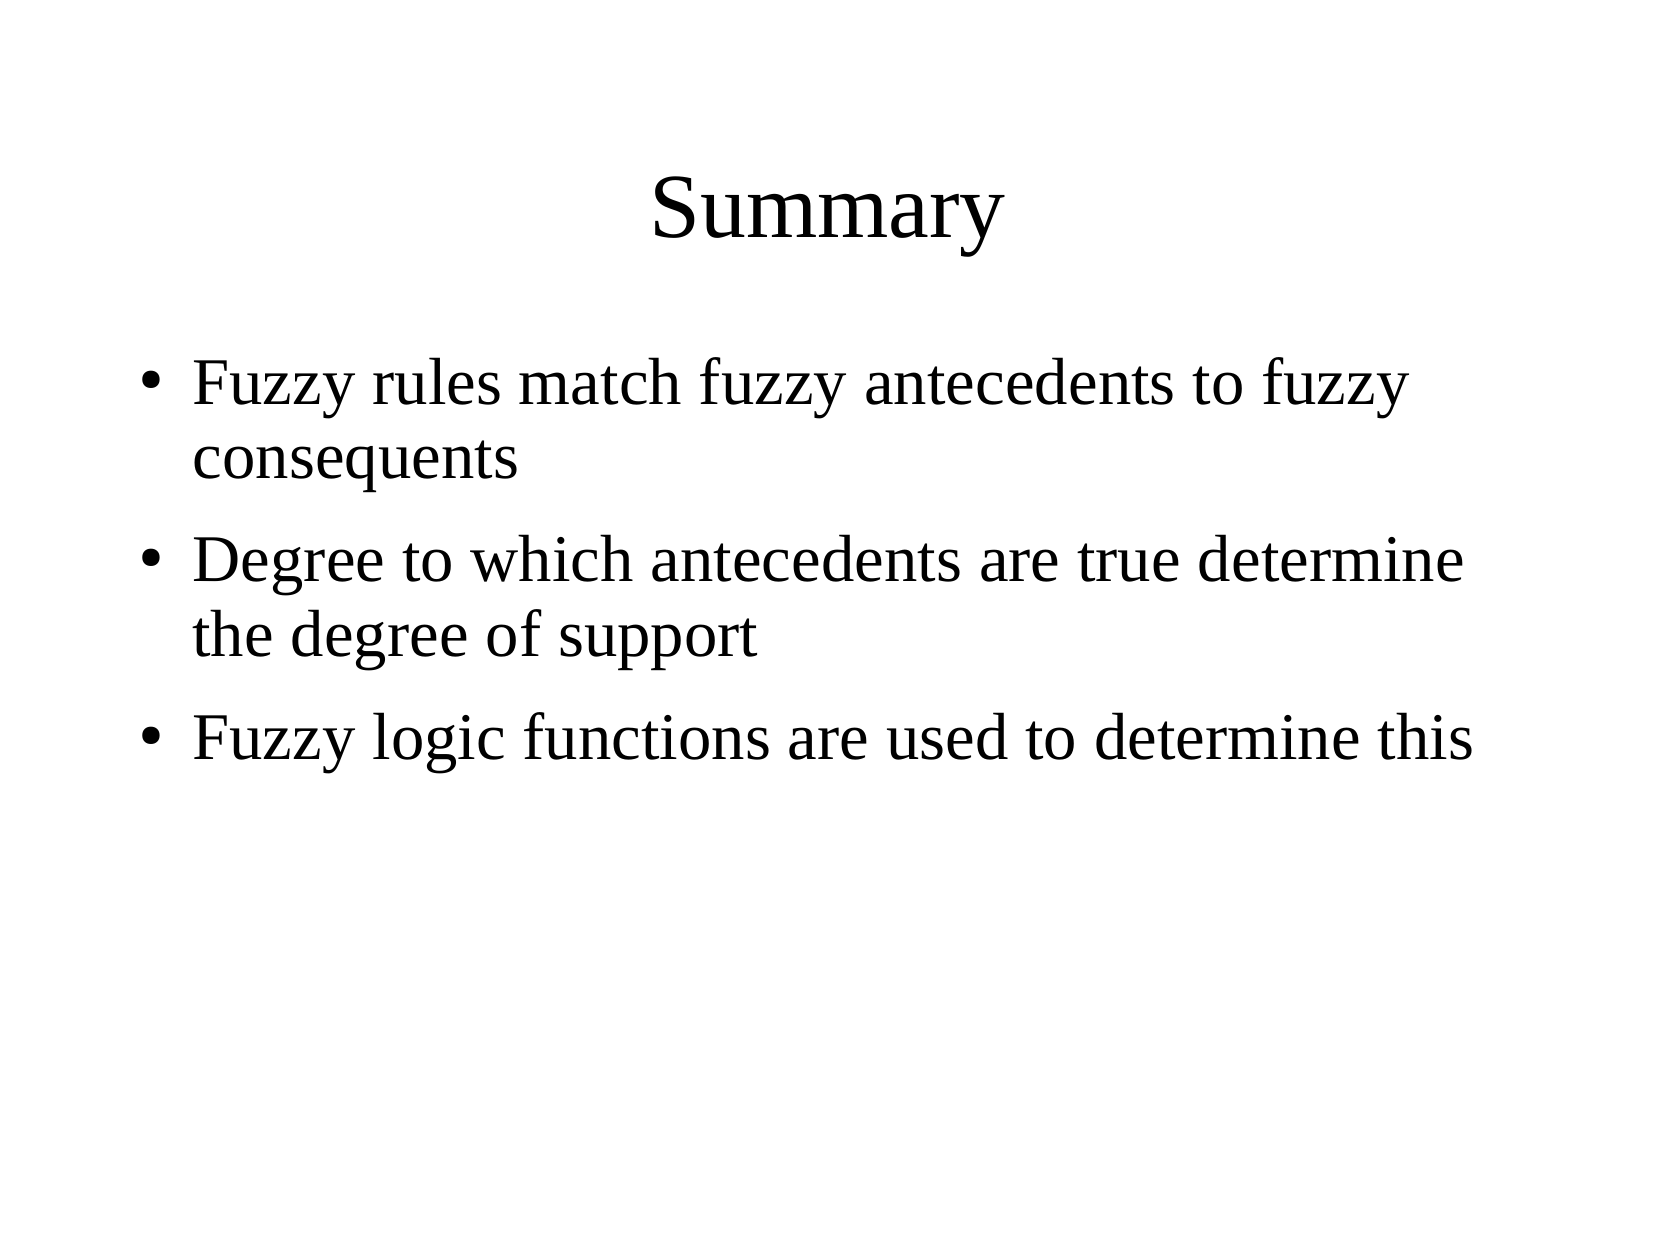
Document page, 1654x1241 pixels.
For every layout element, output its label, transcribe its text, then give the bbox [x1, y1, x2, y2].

list Fuzzy rules match fuzzy antecedents to fuzzy consequents Degree to which antecedents are true determine the degree of support Fuzzy logic functions are used to determine this [121, 344, 1534, 1127]
title Summary [121, 102, 1534, 311]
